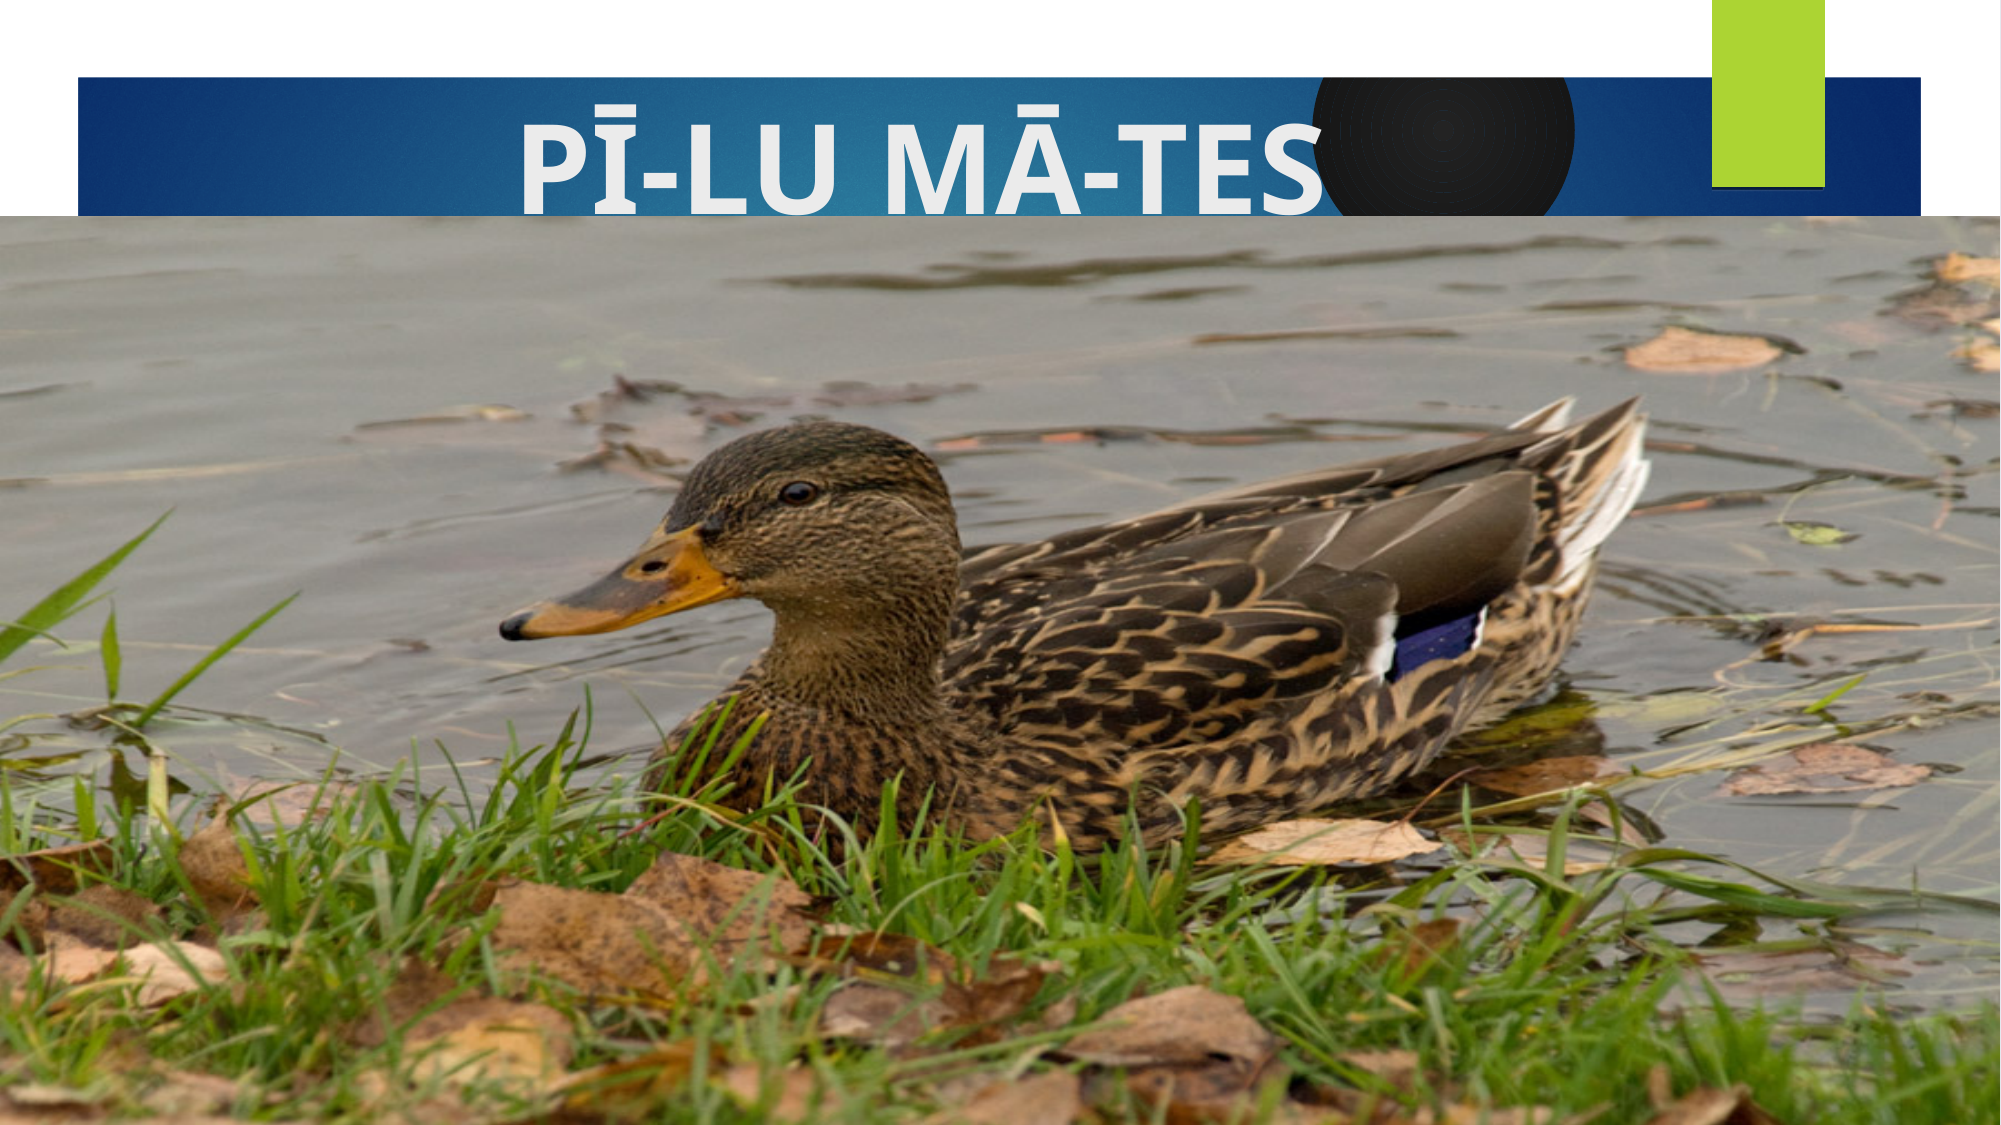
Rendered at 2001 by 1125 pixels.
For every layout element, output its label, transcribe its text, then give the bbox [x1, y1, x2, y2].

title PĪ-ĻU MĀ-TES [201, 81, 1640, 198]
picture [0, 216, 2000, 1125]
